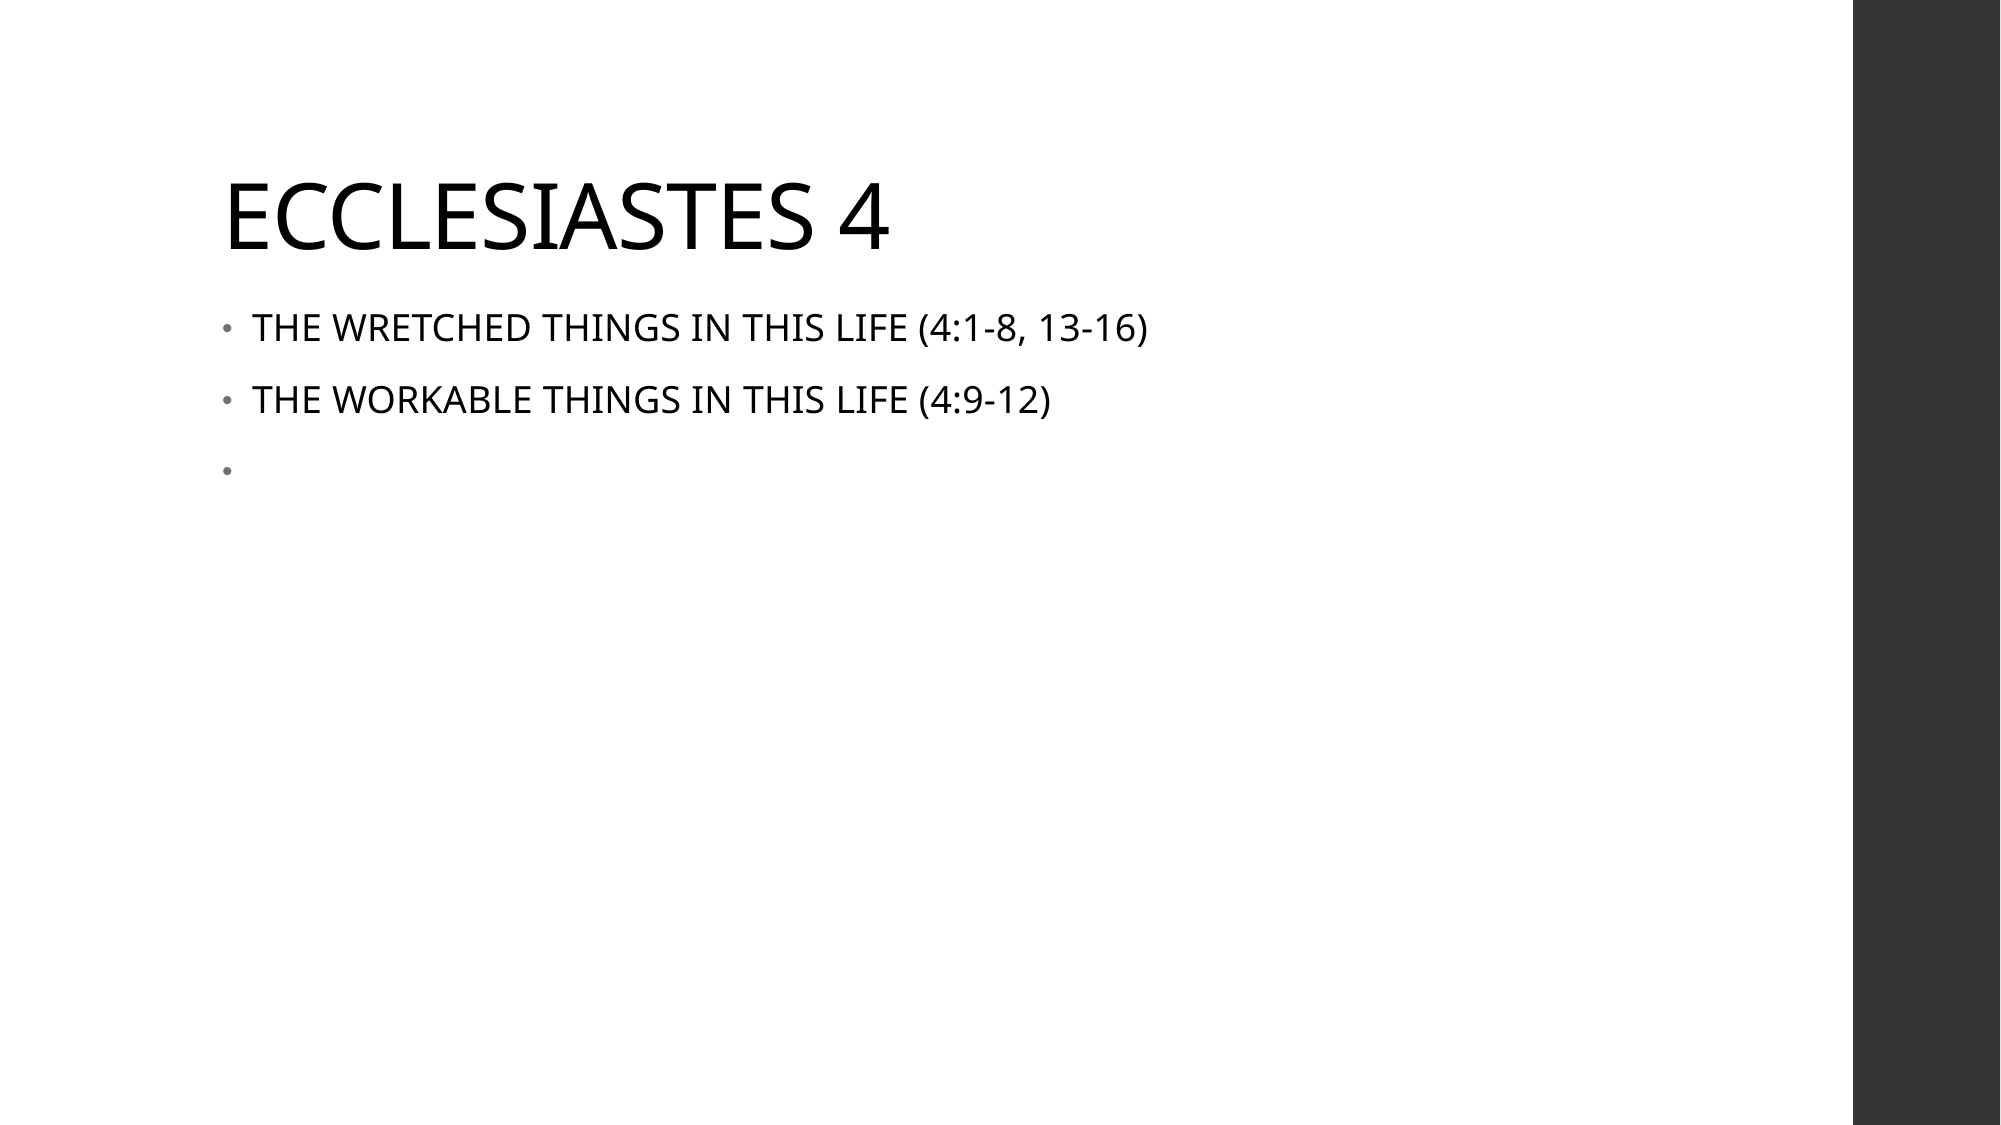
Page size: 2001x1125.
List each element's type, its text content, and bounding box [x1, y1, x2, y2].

list THE WRETCHED THINGS IN THIS LIFE (4:1-8, 13-16) THE WORKABLE THINGS IN THIS LIFE (4:9-12) [206, 299, 1617, 1014]
title ECCLESIASTES 4 [206, 60, 1797, 278]
